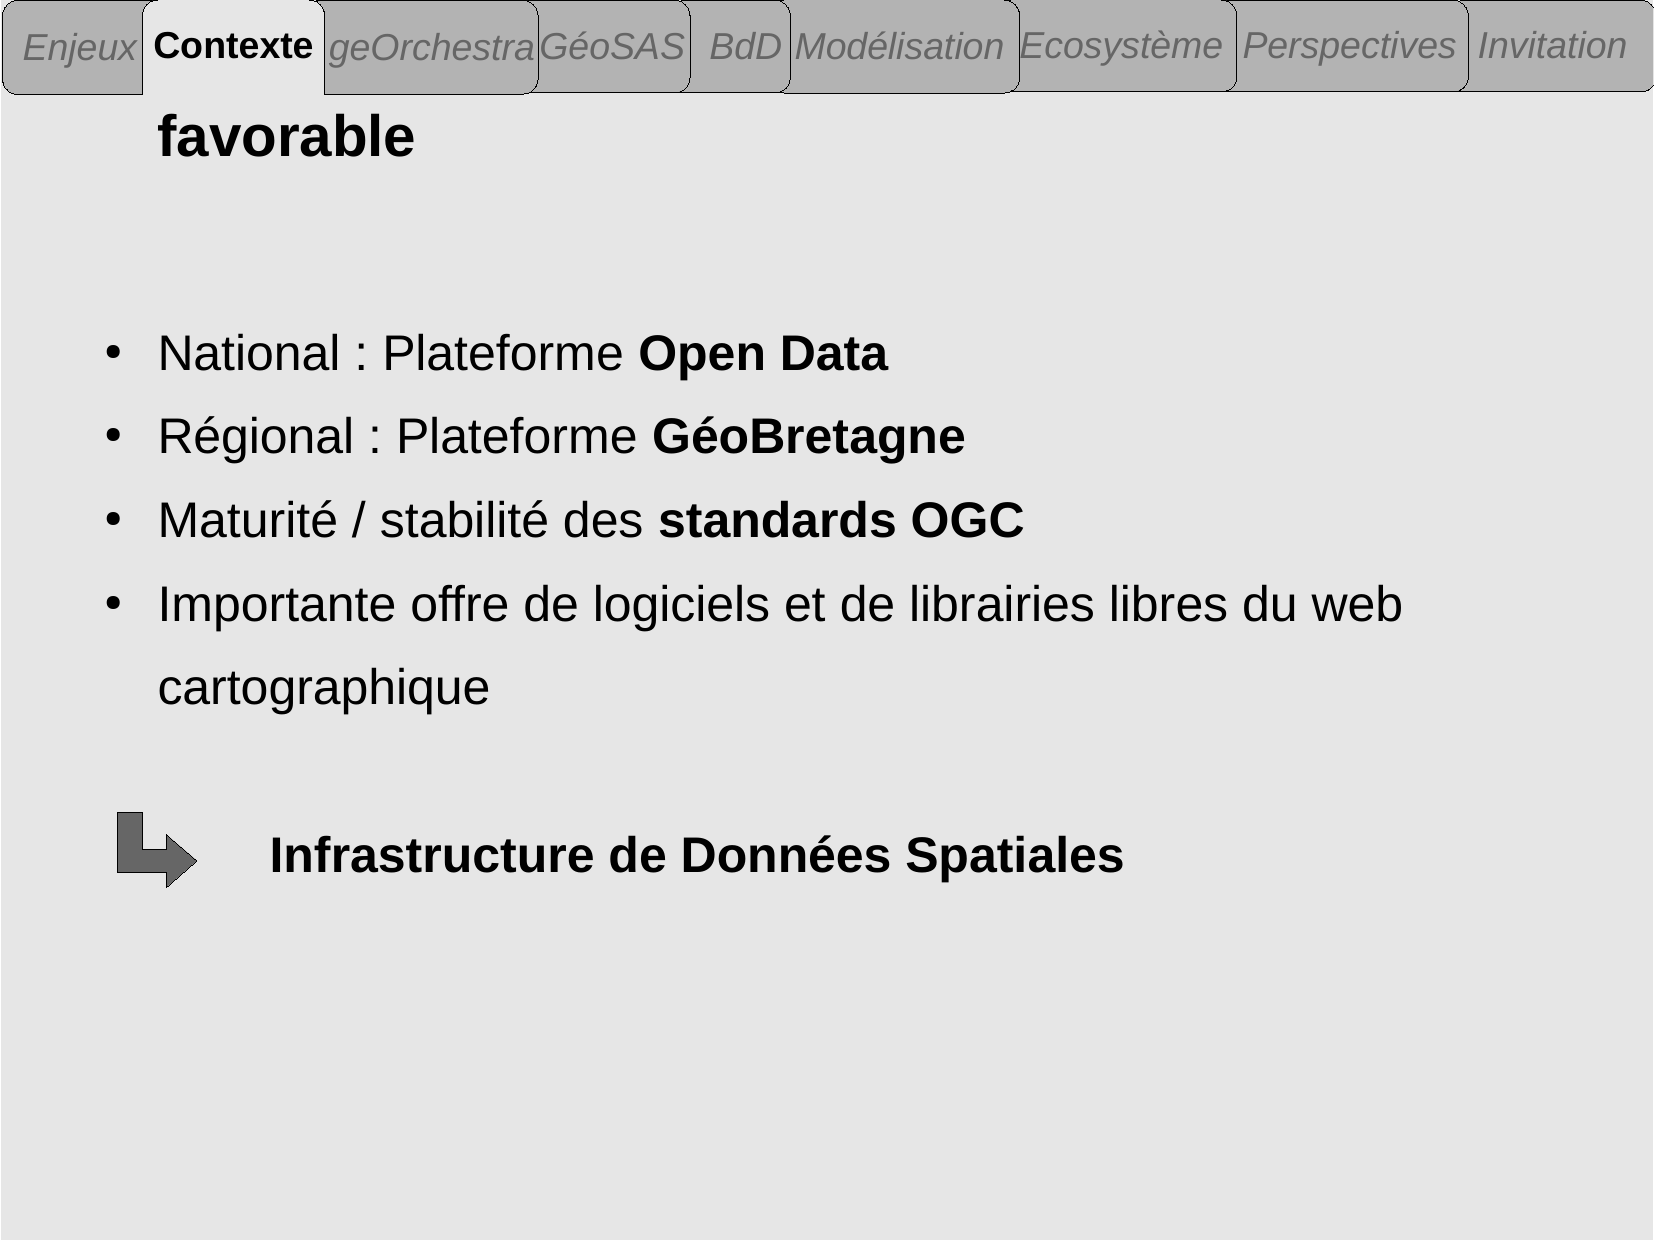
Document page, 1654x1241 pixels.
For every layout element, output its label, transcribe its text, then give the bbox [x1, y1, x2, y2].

text_box Invitation [1459, 0, 1654, 92]
text_box National : Plateforme Open Data Régional : Plateforme GéoBretagne Maturité / stabilité des standards OGC Importante offre de logiciels et de librairies libres du web cartographique Infrastructure de Données Spatiales [71, 199, 1631, 1150]
text_box BdD [680, 0, 791, 93]
text_box Ecosystème [1010, 0, 1237, 92]
text_box [117, 812, 197, 888]
text_box GéoSAS [528, 0, 691, 93]
text_box Perspectives [1226, 0, 1469, 92]
text_box geOrchestra [315, 0, 539, 95]
text_box favorable [142, 95, 432, 178]
text_box [143, 23, 324, 95]
text_box Enjeux [2, 0, 152, 95]
text_box Contexte [142, 0, 325, 60]
text_box Modélisation [780, 0, 1020, 94]
